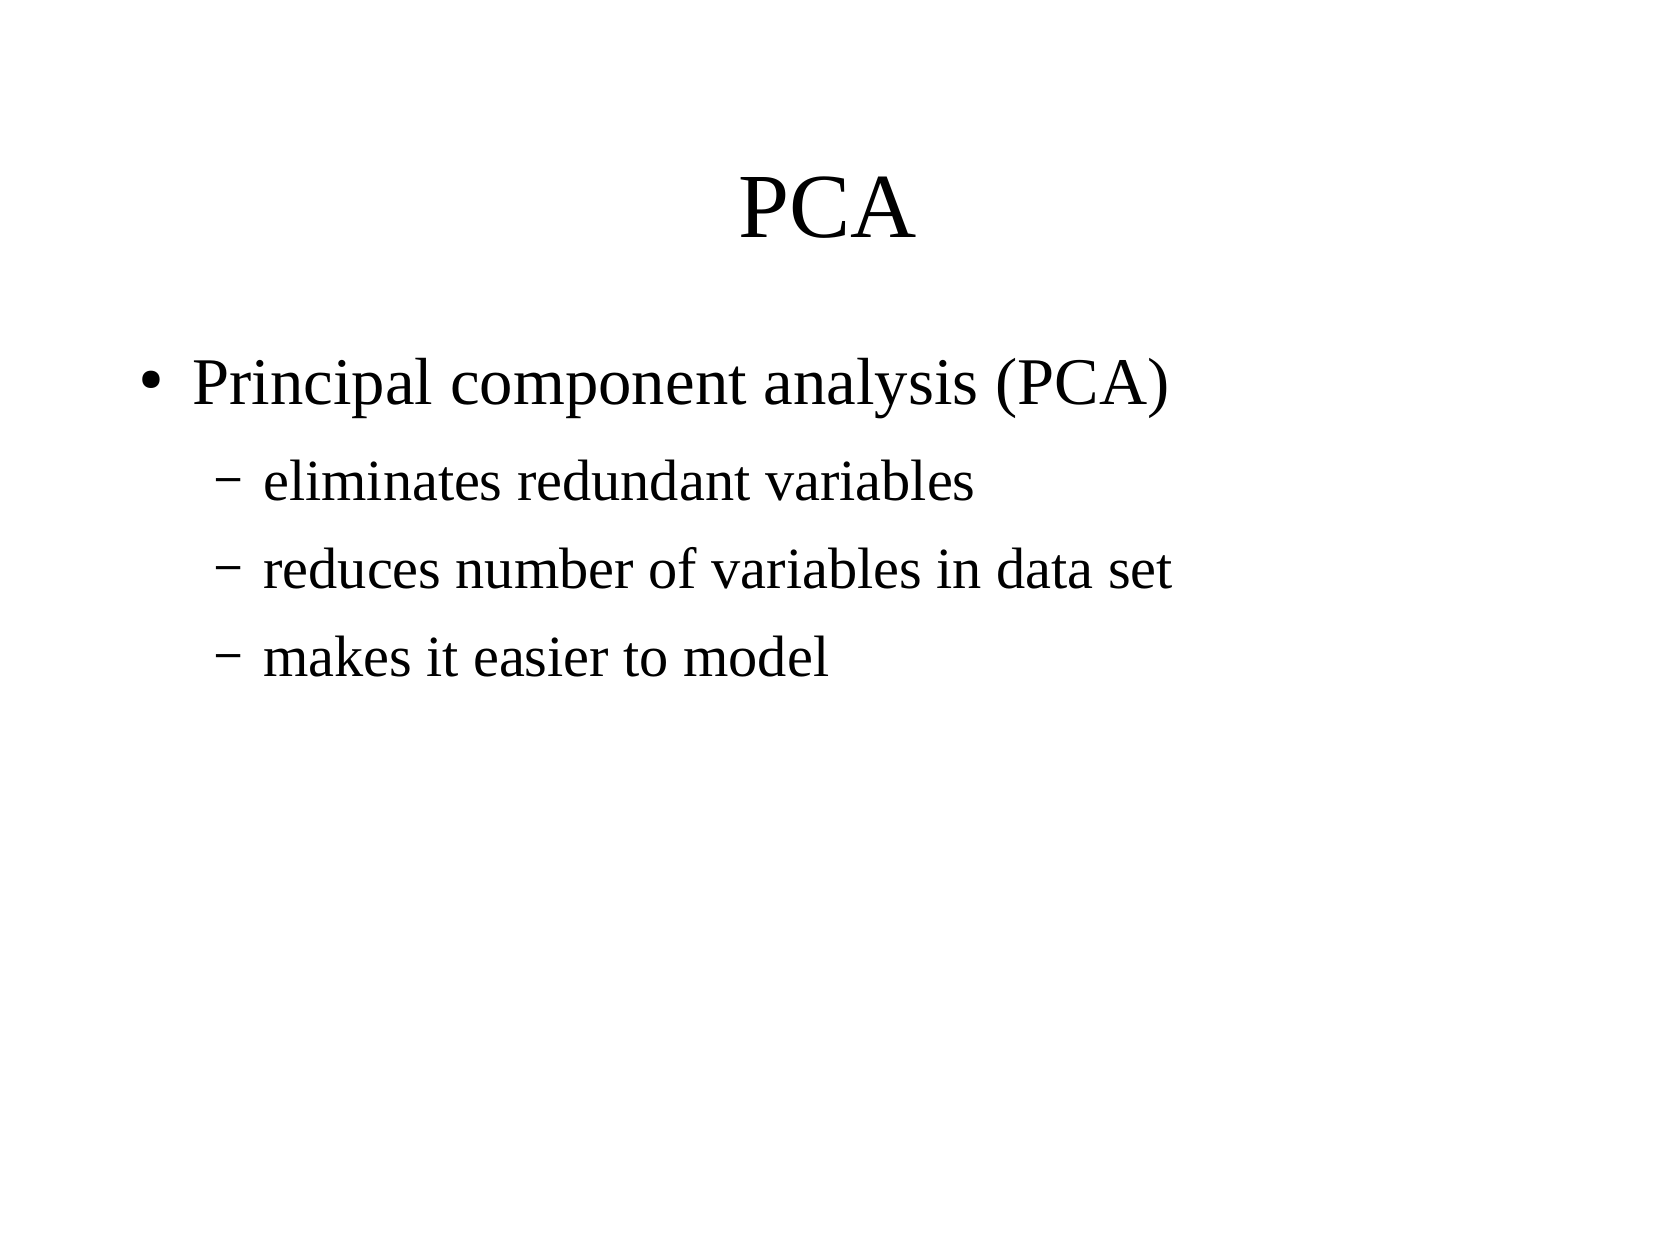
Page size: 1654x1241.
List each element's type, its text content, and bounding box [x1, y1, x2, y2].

list Principal component analysis (PCA) eliminates redundant variables reduces number of variables in data set makes it easier to model [121, 344, 1534, 1127]
title PCA [121, 102, 1534, 311]
